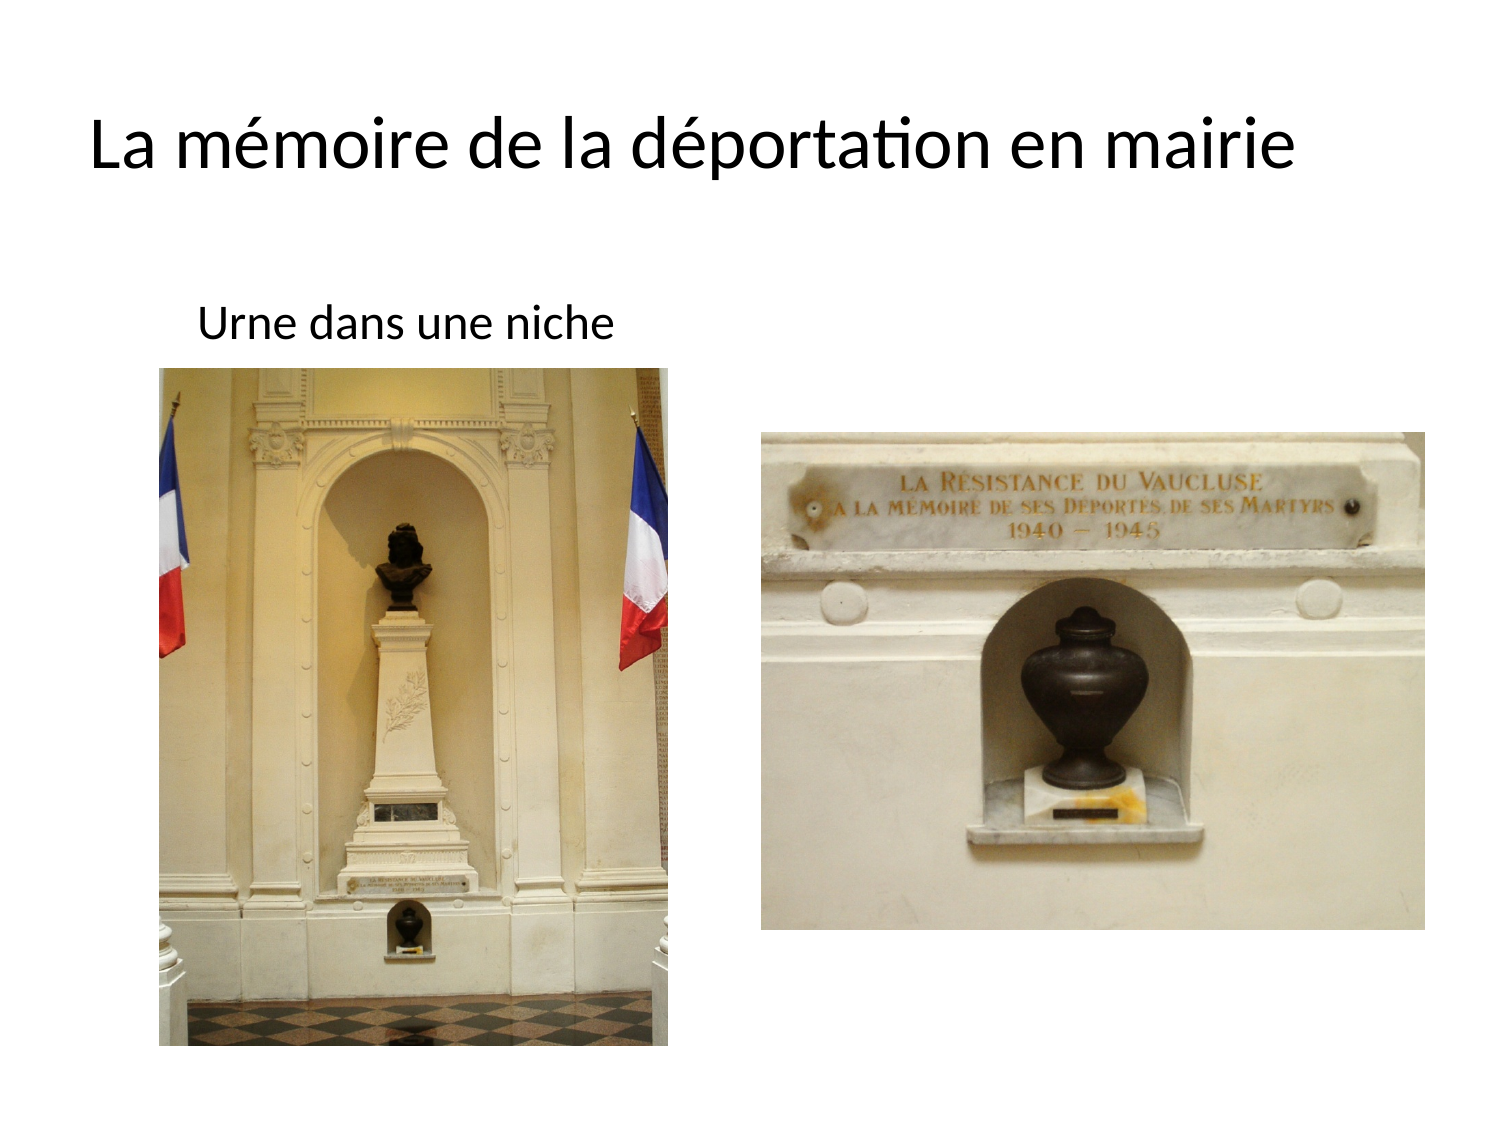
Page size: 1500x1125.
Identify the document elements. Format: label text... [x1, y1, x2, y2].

text_box Urne dans une niche [74, 251, 738, 357]
picture [761, 432, 1425, 930]
text_box La mémoire de la déportation en mairie [75, 45, 1425, 233]
picture [159, 368, 668, 1046]
